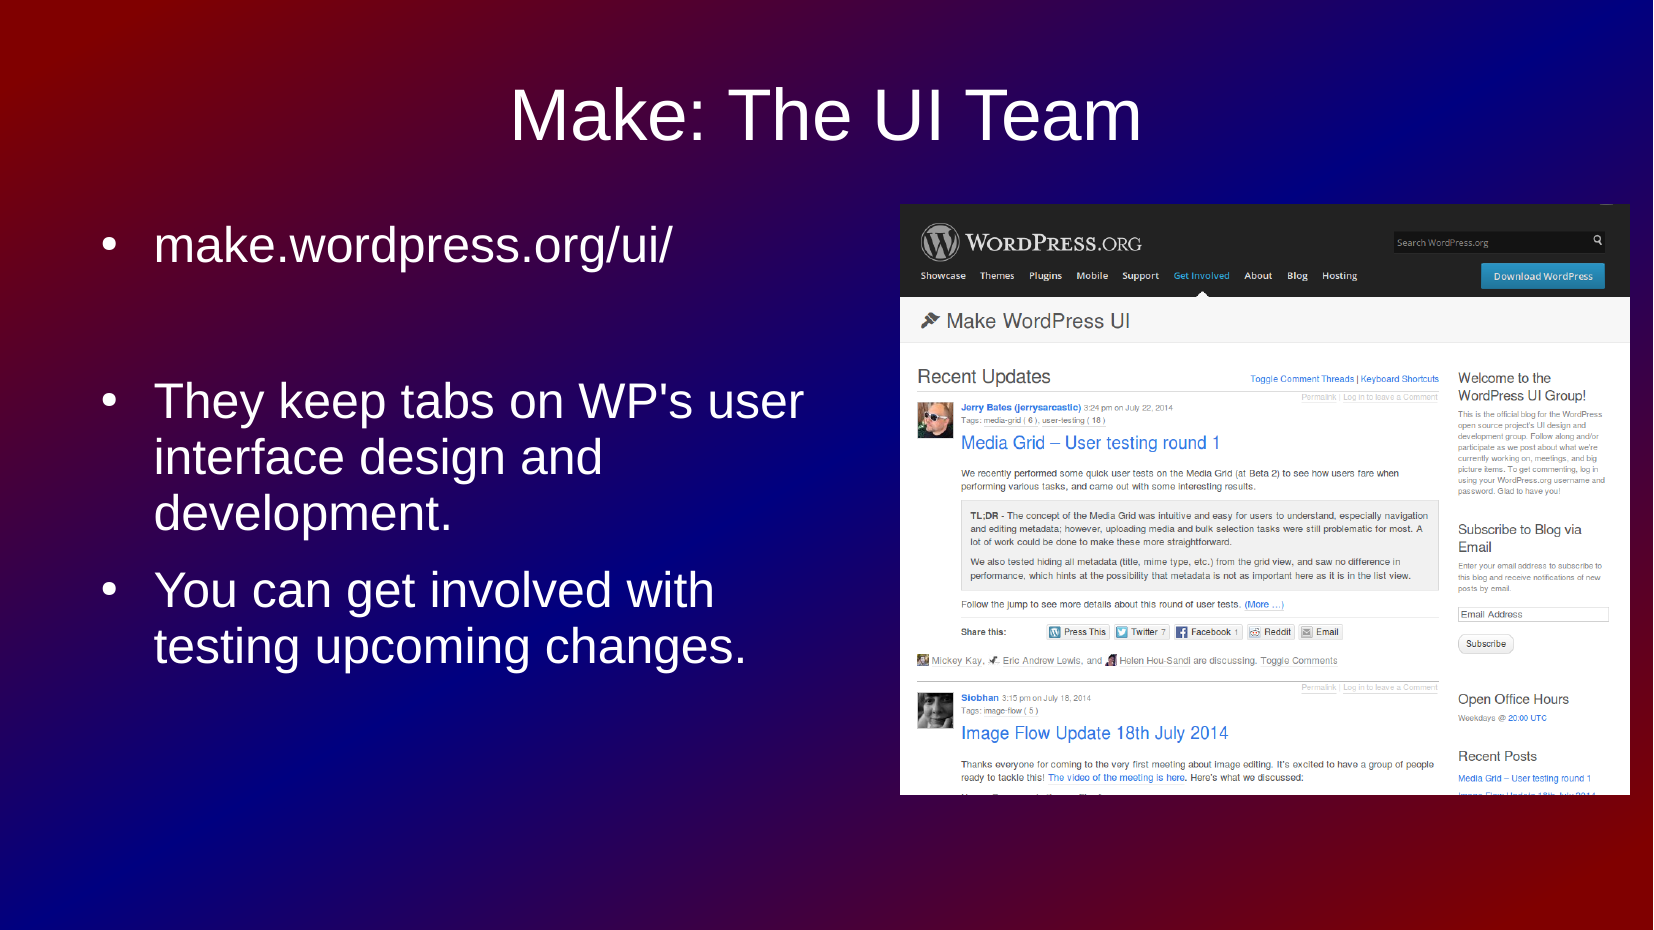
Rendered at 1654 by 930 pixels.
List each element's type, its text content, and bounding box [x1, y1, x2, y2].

list make.wordpress.org/ui/ They keep tabs on WP's user interface design and development. You can get involved with testing upcoming changes. [82, 217, 811, 856]
title Make: The UI Team [82, 37, 1571, 193]
picture [900, 204, 1630, 796]
